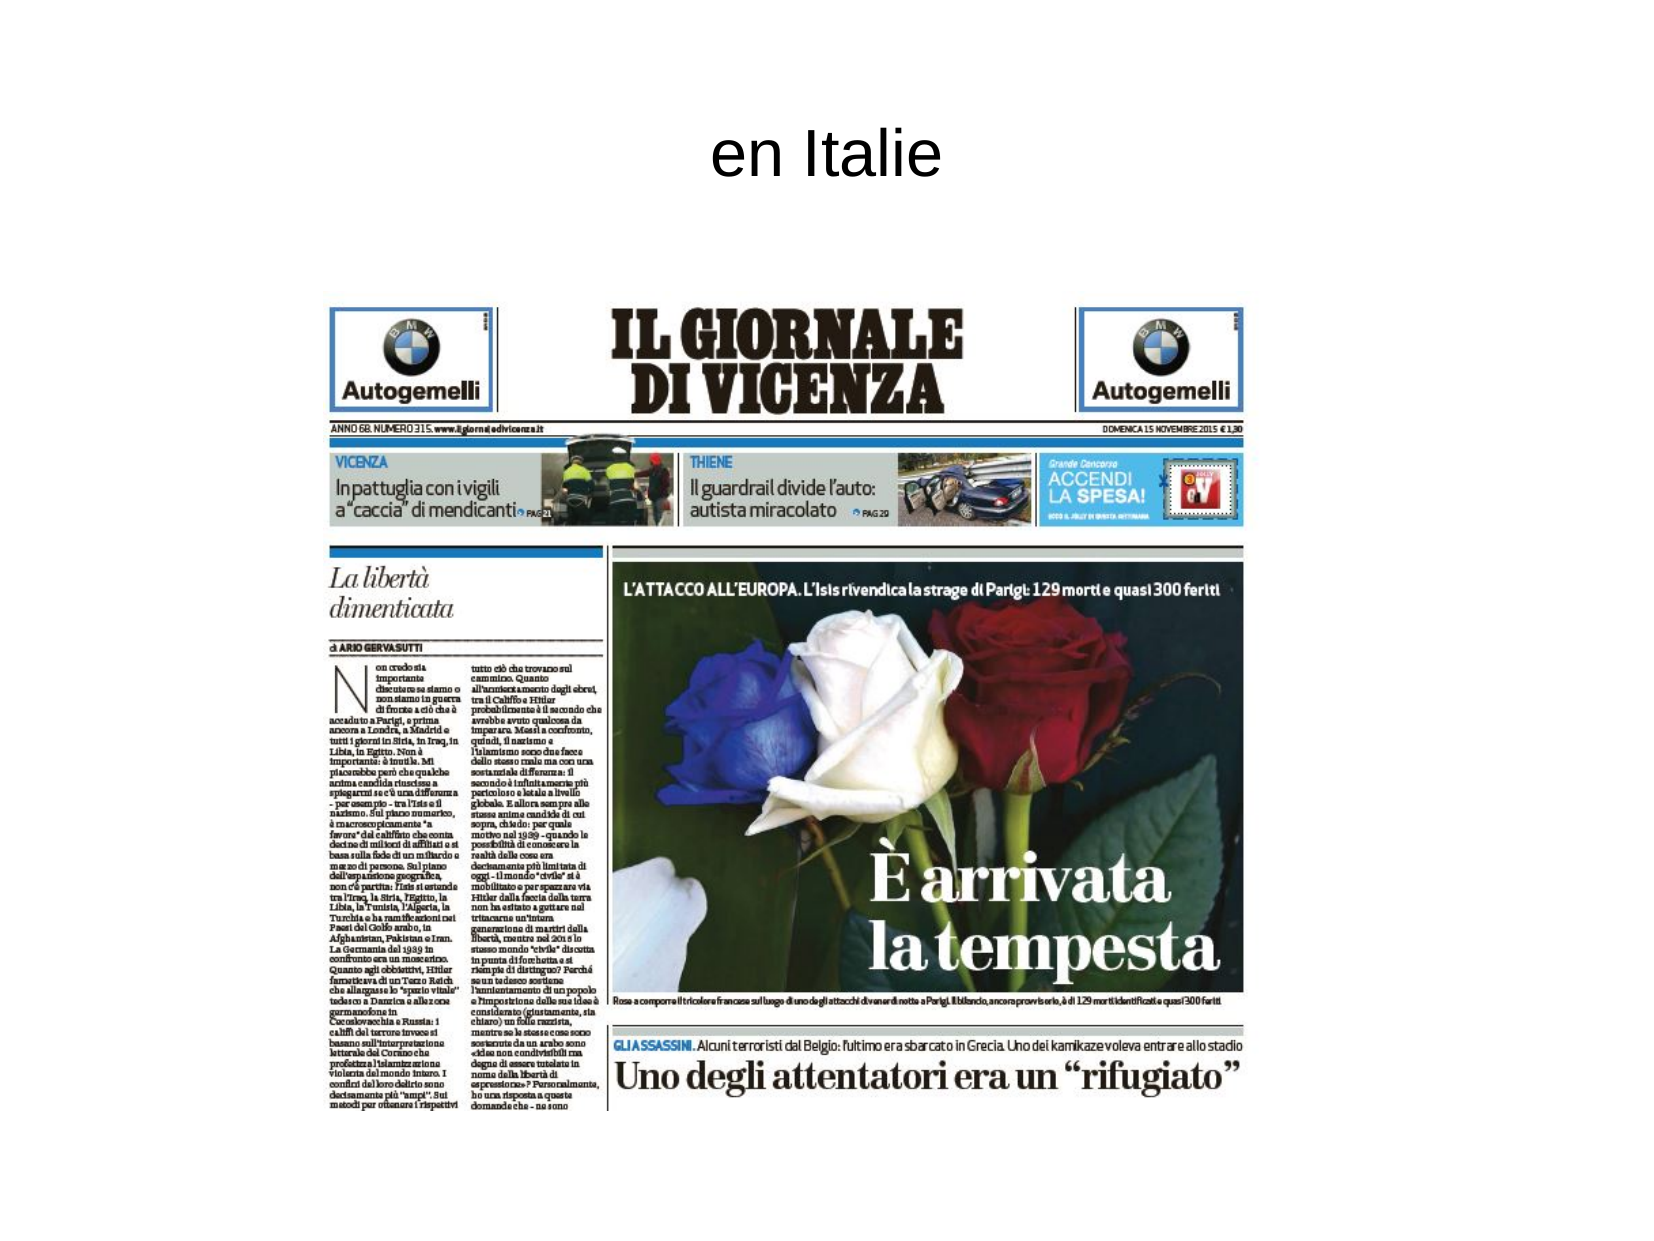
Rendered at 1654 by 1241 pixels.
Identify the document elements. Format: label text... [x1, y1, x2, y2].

picture [323, 291, 1264, 1111]
title en Italie [82, 49, 1571, 257]
